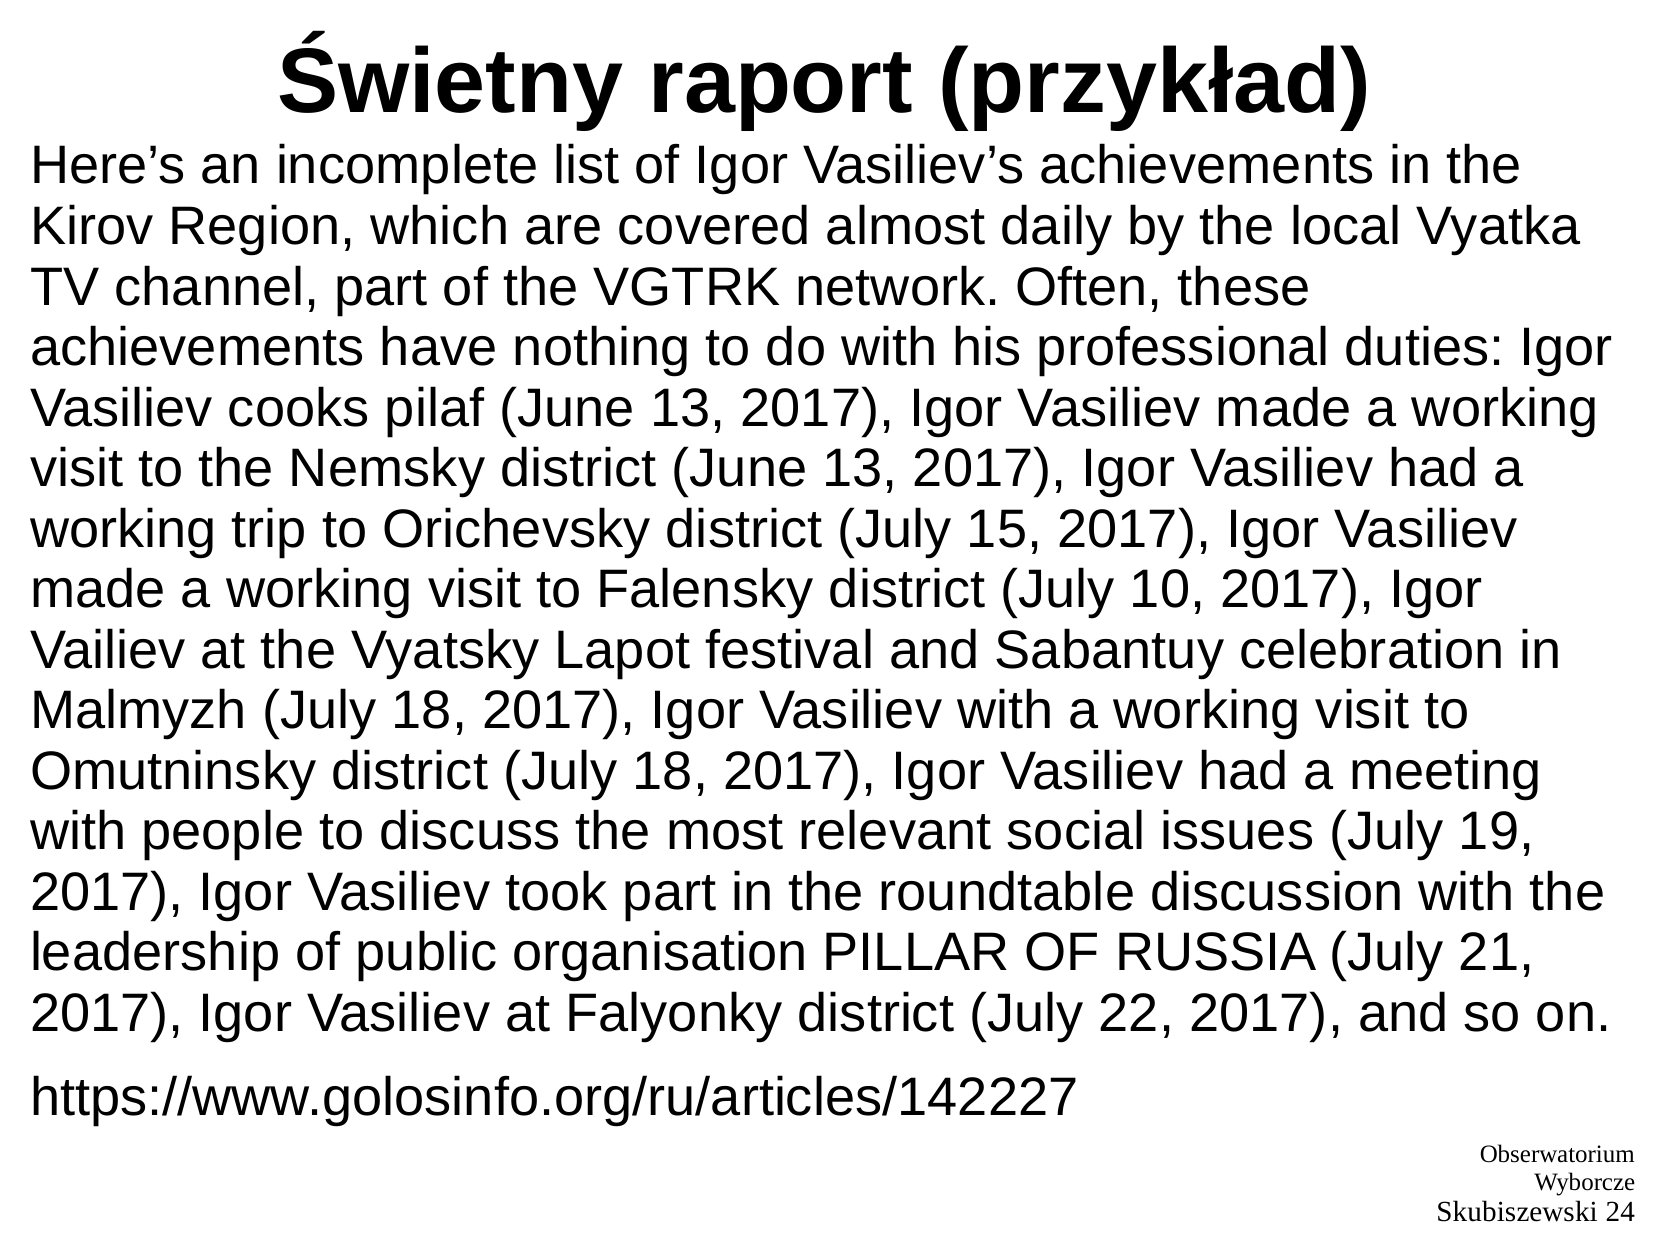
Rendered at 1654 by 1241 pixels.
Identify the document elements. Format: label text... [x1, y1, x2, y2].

title Świetny raport (przykład) [15, 30, 1636, 236]
list Here’s an incomplete list of Igor Vasiliev’s achievements in the Kirov Region, which are covered almost daily by the local Vyatka TV channel, part of the VGTRK network. Often, these achievements have nothing to do with his professional duties: Igor Vasiliev cooks pilaf (June 13, 2017), Igor Vasiliev made a working visit to the Nemsky district (June 13, 2017), Igor Vasiliev had a working trip to Orichevsky district (July 15, 2017), Igor Vasiliev made a working visit to Falensky district (July 10, 2017), Igor Vailiev at the Vyatsky Lapot festival and Sabantuy celebration in Malmyzh (July 18, 2017), Igor Vasiliev with a working visit to Omutninsky district (July 18, 2017), Igor Vasiliev had a meeting with people to discuss the most relevant social issues (July 19, 2017), Igor Vasiliev took part in the roundtable discussion with the leadership of public organisation PILLAR OF RUSSIA (July 21, 2017), Igor Vasiliev at Falyonky district (July 22, 2017), and so on. https://www.golosinfo.org/ru/articles/142227 [30, 134, 1621, 1215]
